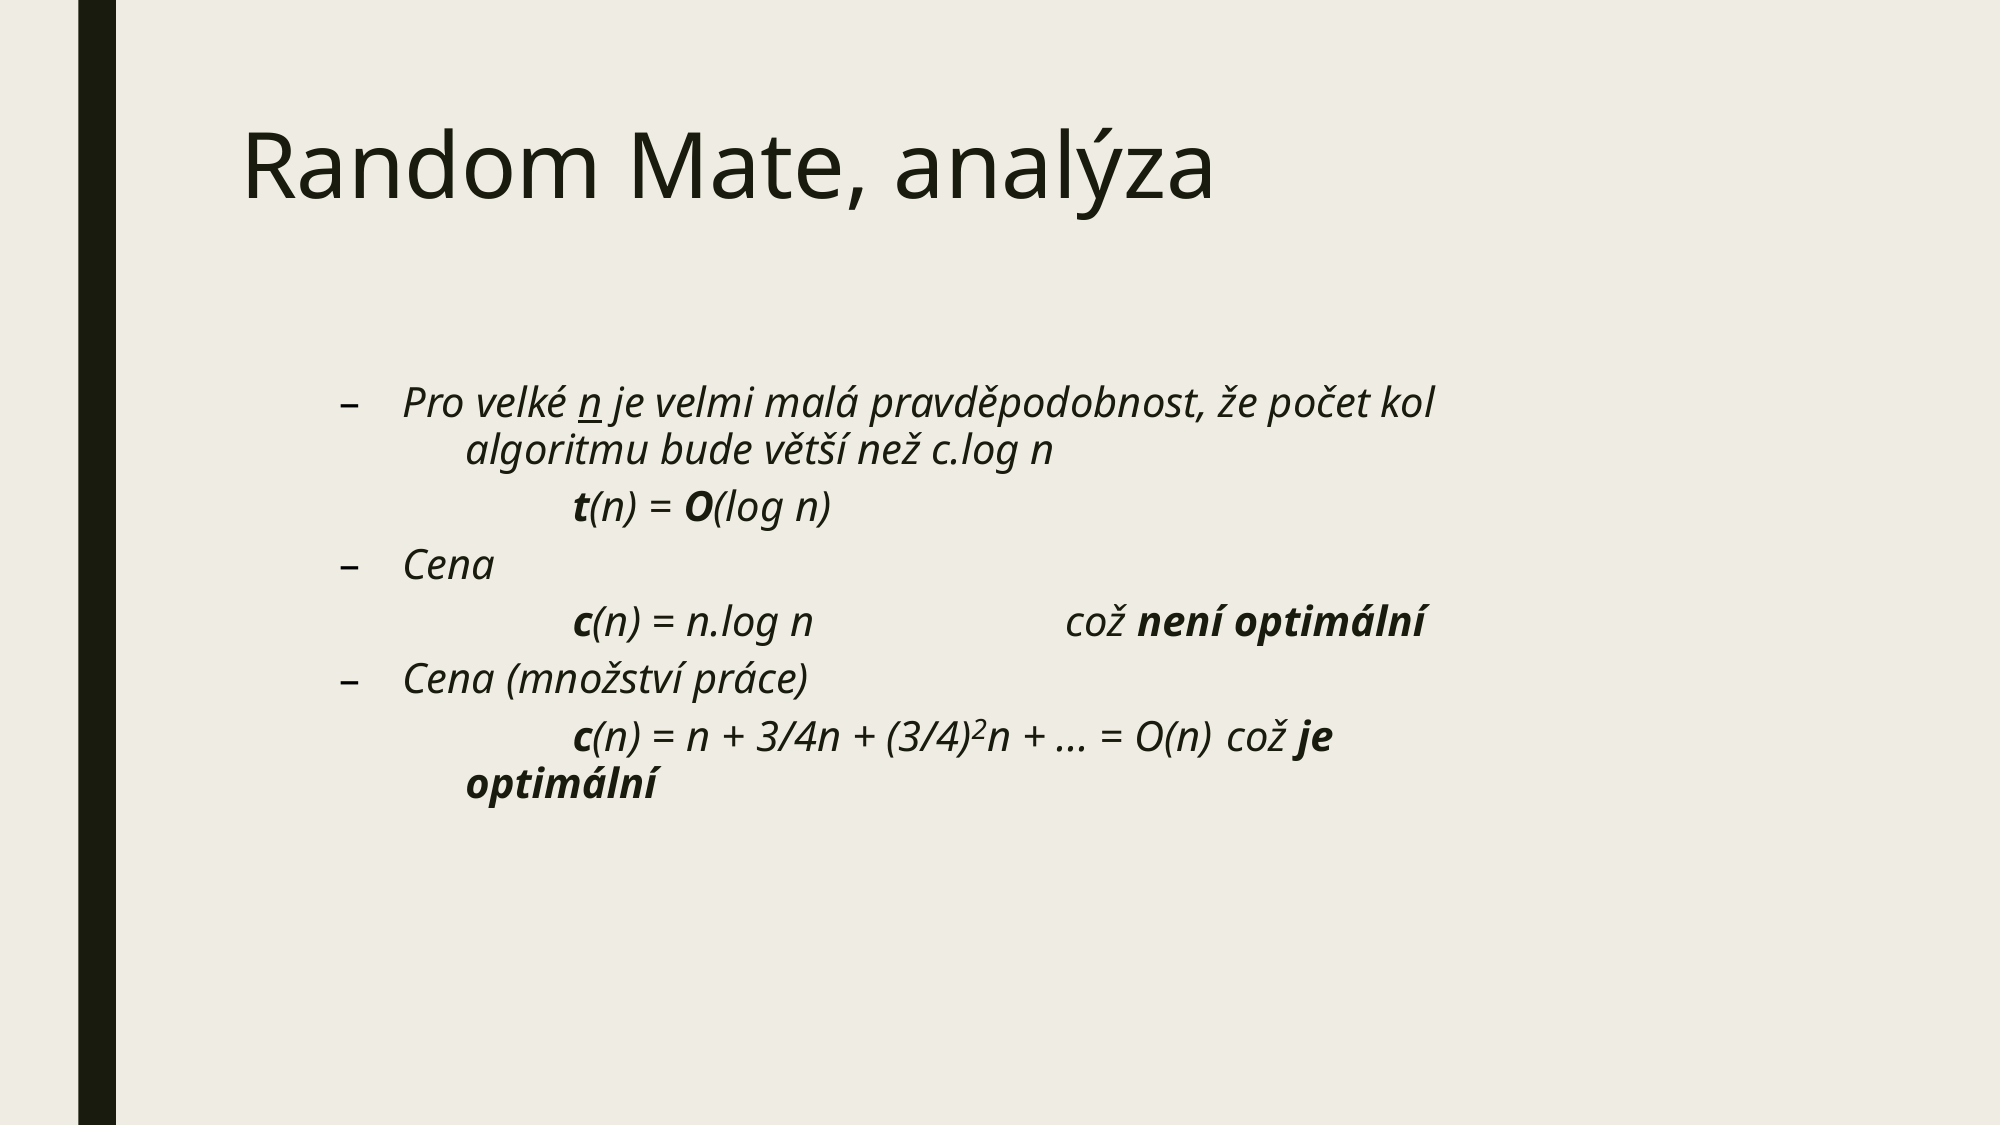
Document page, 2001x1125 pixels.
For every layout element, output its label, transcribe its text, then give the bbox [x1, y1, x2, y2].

text_box Pro velké n je velmi malá pravděpodobnost, že počet kol algoritmu bude větší než c.log n t(n) = O(log n) Cena c(n) = n.log n což není optimální Cena (množství práce) c(n) = n + 3/4n + (3/4)2n + ... = O(n) což je optimální [150, 371, 1519, 935]
title Random Mate, analýza [225, 112, 1801, 357]
